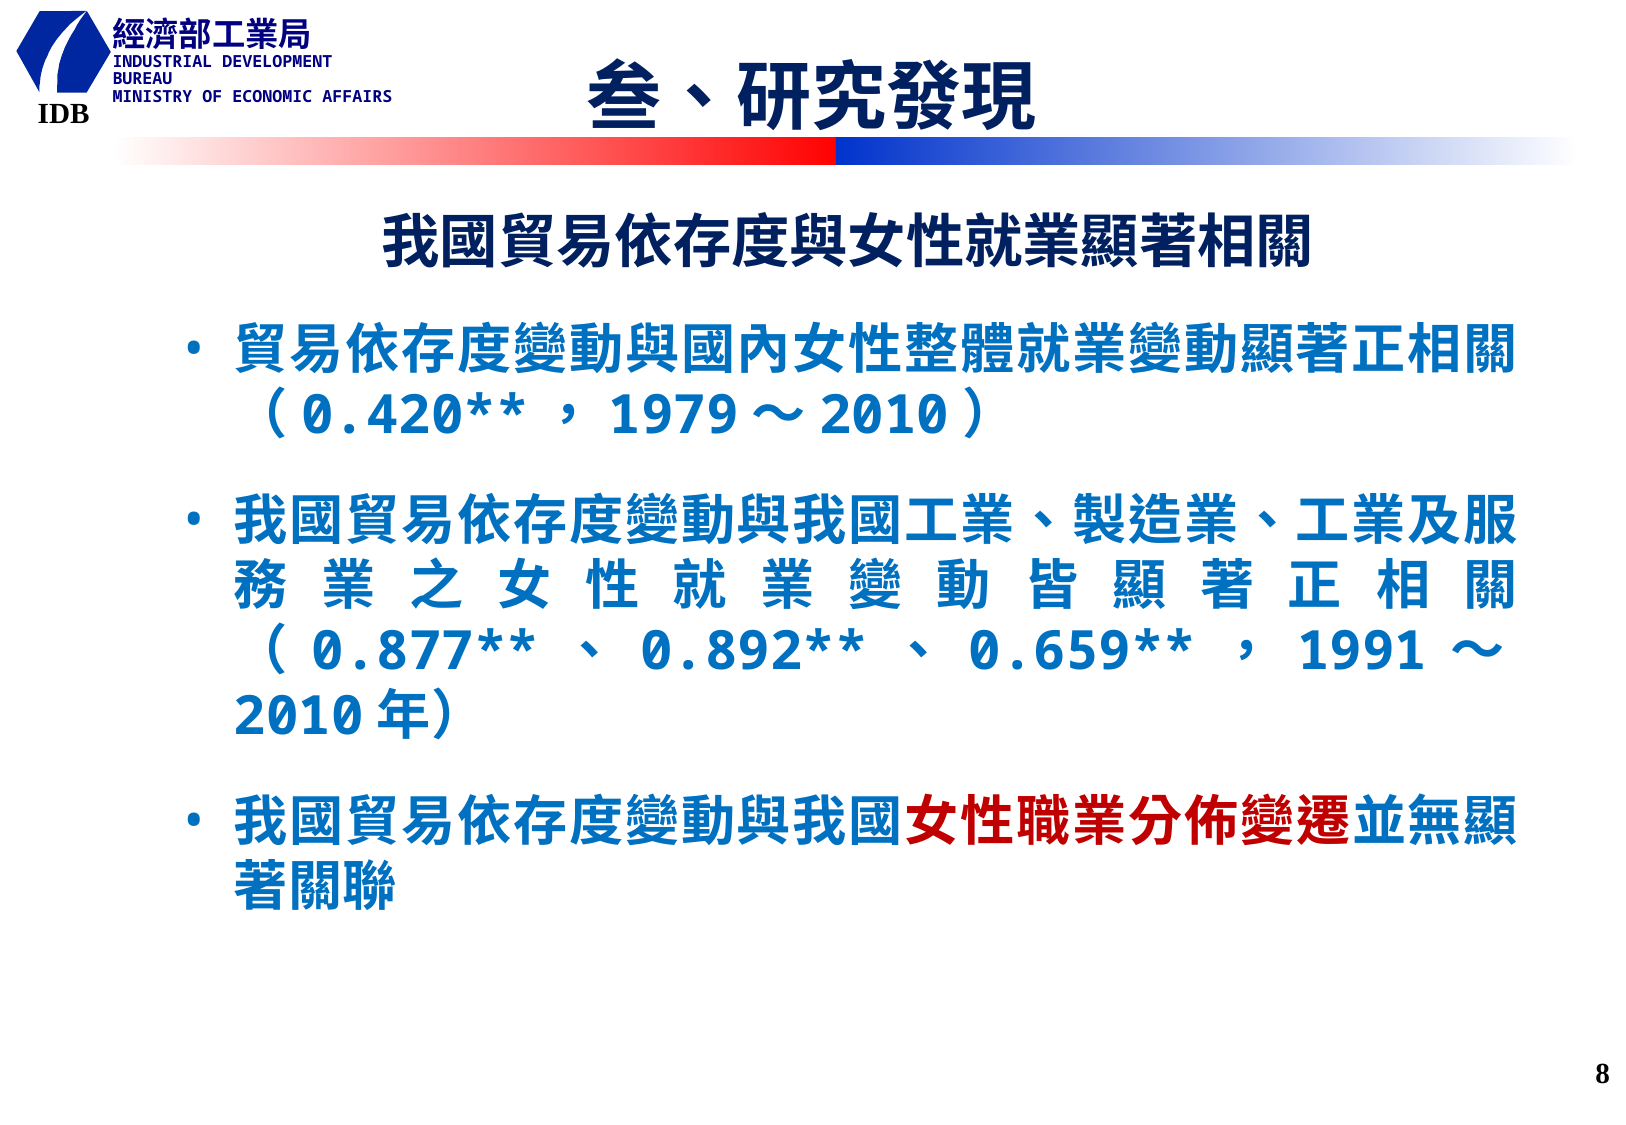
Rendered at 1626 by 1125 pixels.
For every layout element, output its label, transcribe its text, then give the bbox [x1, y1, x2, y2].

text_box <編號> [1245, 1046, 1626, 1125]
title 叁、研究發現 [80, 0, 1543, 188]
list 我國貿易依存度與女性就業顯著相關 貿易依存度變動與國內女性整體就業變動顯著正相關（0.420**，1979～2010） 我國貿易依存度變動與我國工業、製造業、工業及服務業之女性就業變動皆顯著正相關（0.877**、0.892**、0.659**，1991～2010年） 我國貿易依存度變動與我國女性職業分佈變遷並無顯著關聯 [162, 196, 1534, 1000]
